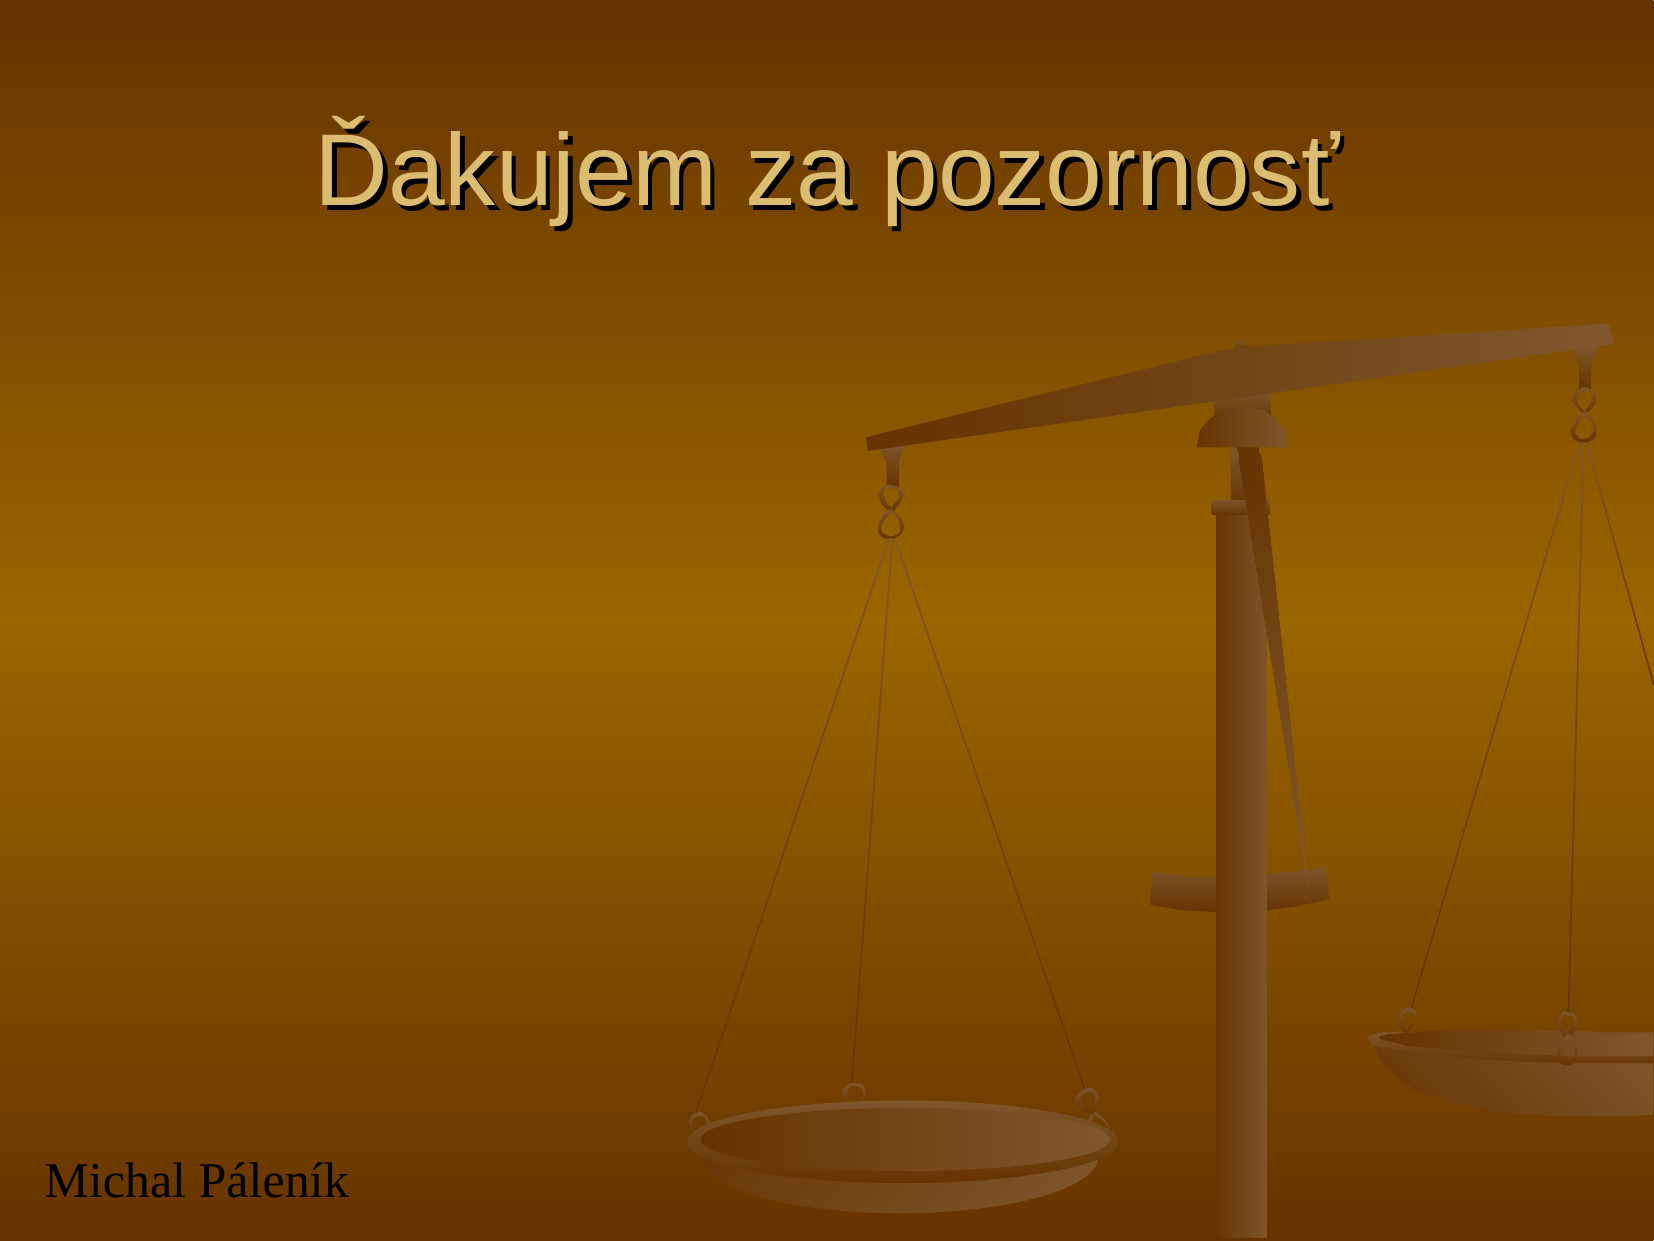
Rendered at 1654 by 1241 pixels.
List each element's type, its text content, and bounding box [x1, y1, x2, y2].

title Ďakujem za pozornosť [82, 57, 1572, 250]
